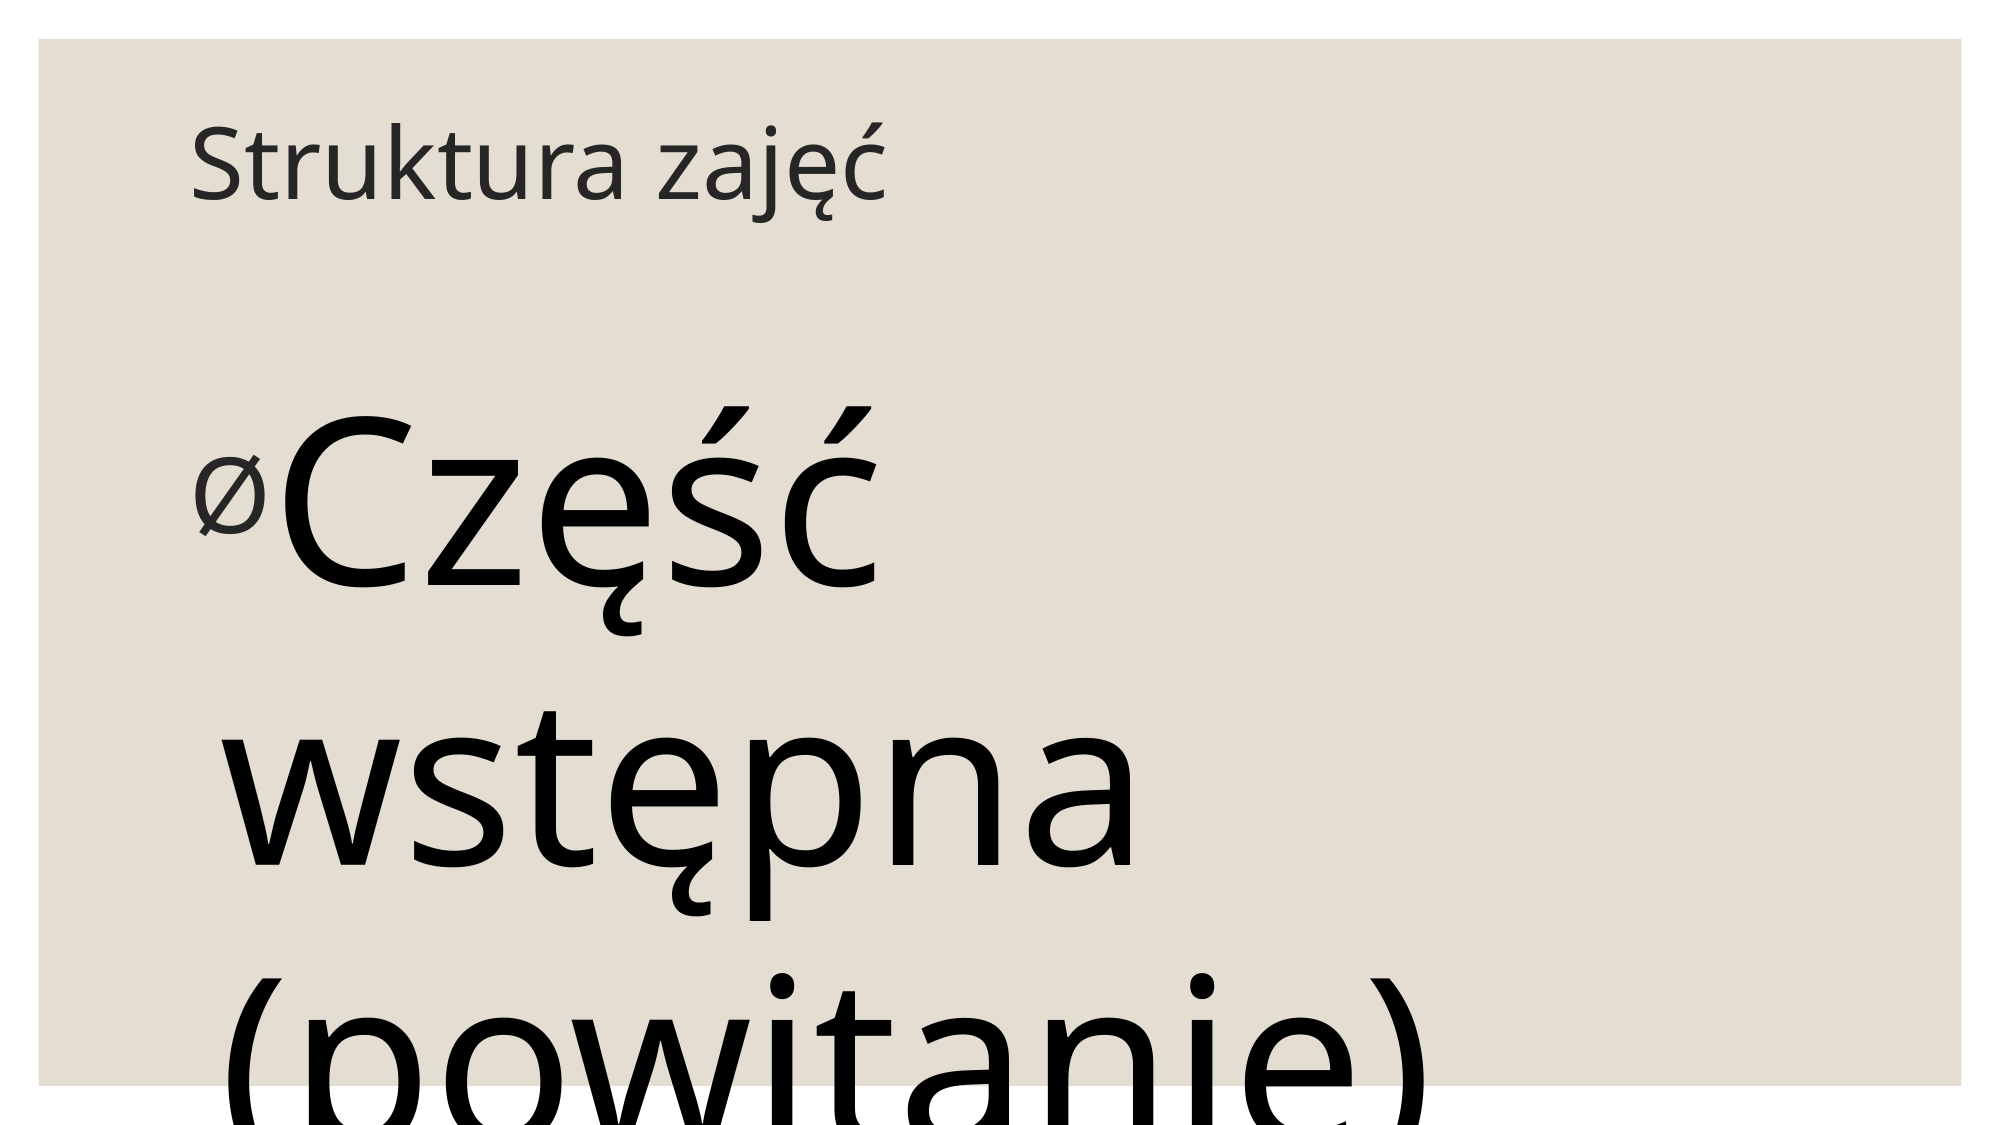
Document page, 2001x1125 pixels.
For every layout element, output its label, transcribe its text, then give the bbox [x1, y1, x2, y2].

title Struktura zajęć [174, 105, 1825, 331]
list Część wstępna (powitanie) Ćwiczenia i zabawy ruchowe rozwijające : świadomość ciała schemat ciała i orientację przestrzenną integrujące przetrwałe odruchy koordynację obustronną i ruchy naprzemienne sprawność ruchową i reakcje równoważne stabilizujące obręcz barkową i usprawniające ruchy ramion, przedramion, nadgarstka, dłoni i palców [174, 345, 1825, 1044]
